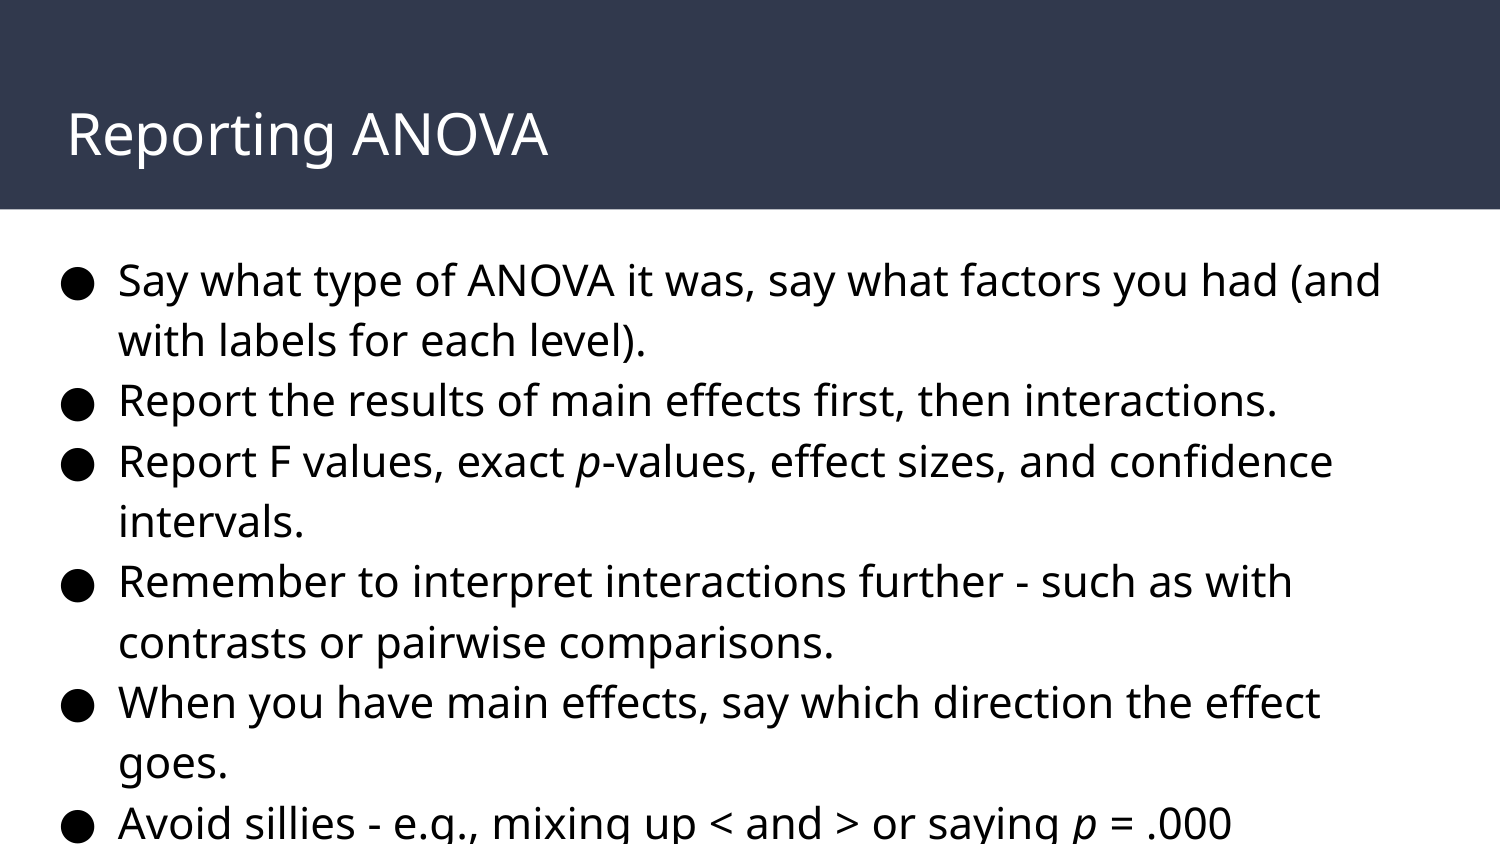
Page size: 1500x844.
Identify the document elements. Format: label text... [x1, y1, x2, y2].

text_box Say what type of ANOVA it was, say what factors you had (and with labels for each level). Report the results of main effects first, then interactions. Report F values, exact p-values, effect sizes, and confidence intervals. Remember to interpret interactions further - such as with contrasts or pairwise comparisons. When you have main effects, say which direction the effect goes. Avoid sillies - e.g., mixing up < and > or saying p = .000 [27, 229, 1455, 810]
title Reporting ANOVA [51, 82, 1449, 185]
